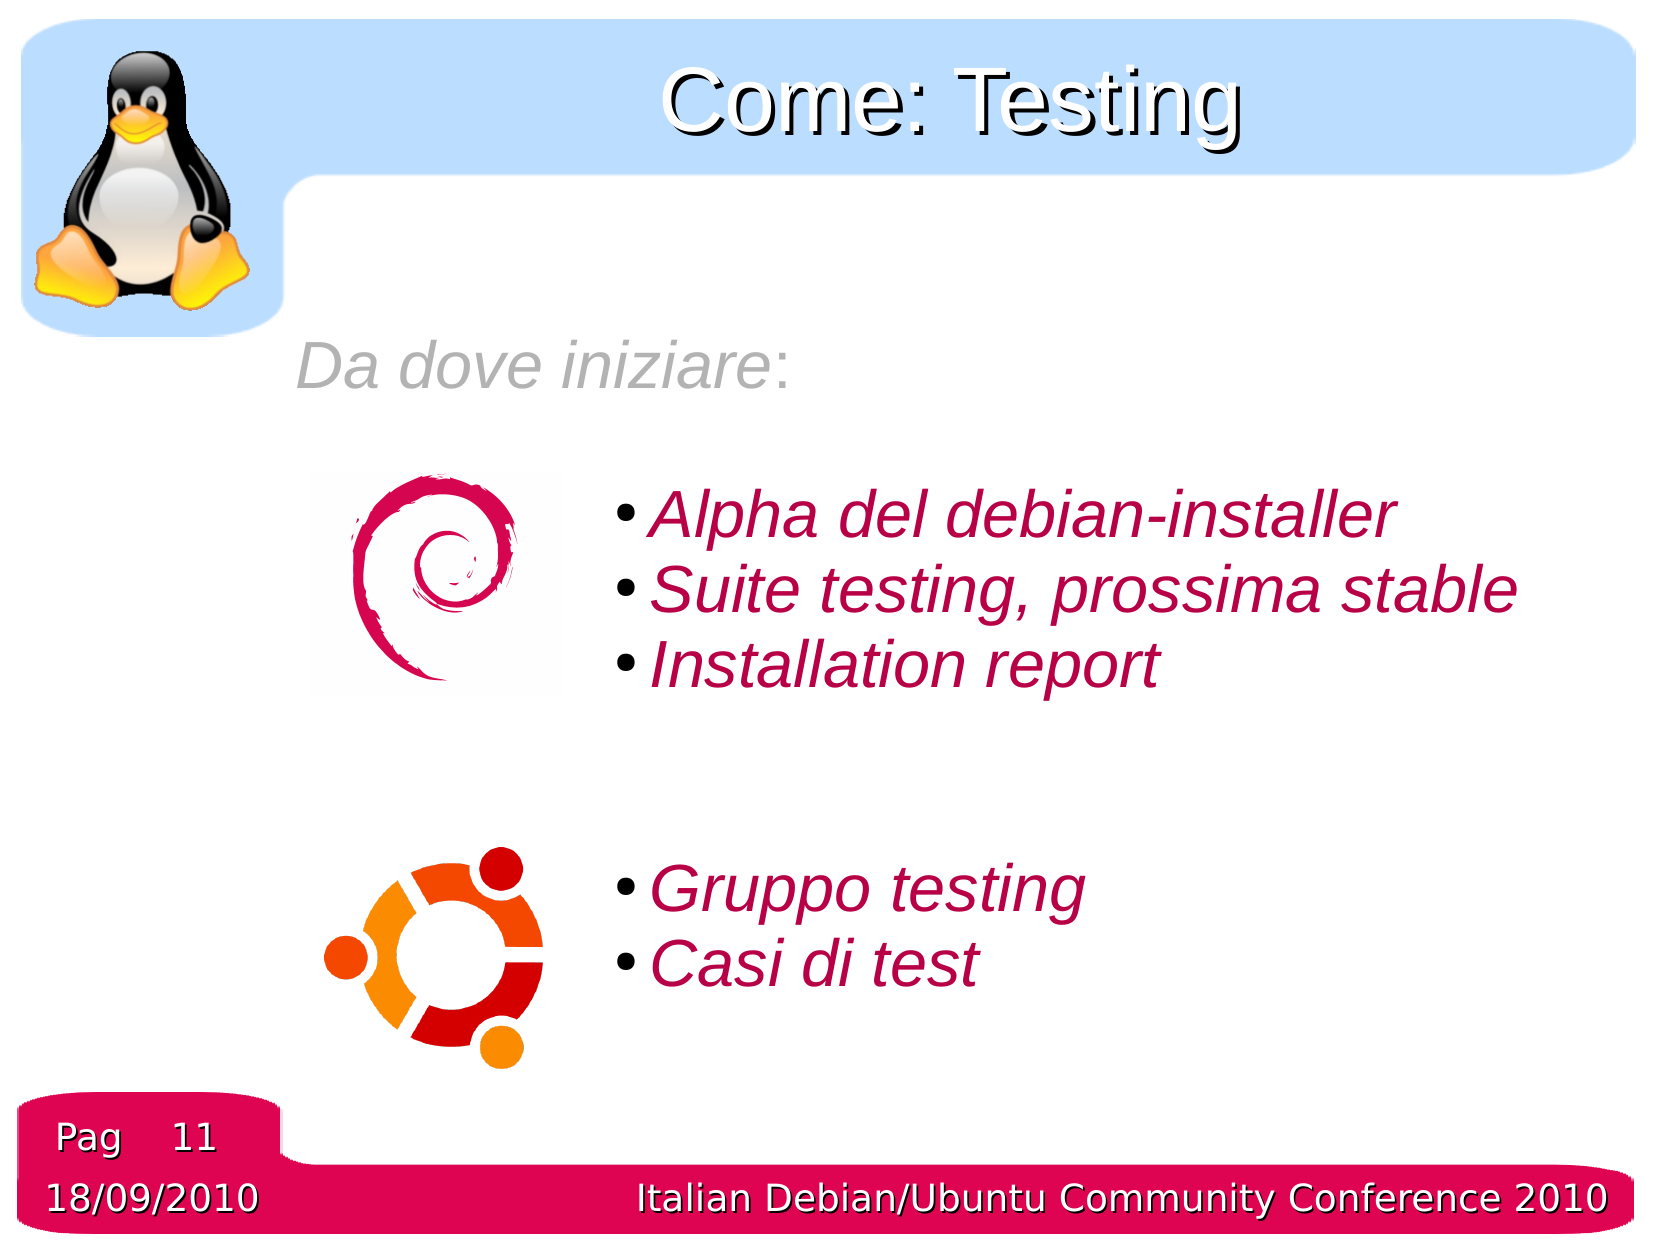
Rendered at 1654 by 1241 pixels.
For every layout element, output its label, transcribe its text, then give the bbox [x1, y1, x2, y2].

text_box Italian Debian/Ubuntu Community Conference 2010 [621, 1169, 1625, 1241]
picture [324, 847, 544, 1069]
text_box 18/09/2010 [29, 1169, 284, 1241]
picture [310, 472, 562, 695]
text_box Pag <numero> [41, 1108, 394, 1182]
picture [21, 19, 1636, 337]
title Come: Testing [265, 3, 1636, 196]
subtitle Da dove iniziare: Alpha del debian-installer Suite testing, prossima stable Installation report Gruppo testing Casi di test [295, 206, 1625, 1123]
picture [17, 1092, 295, 1234]
picture [284, 1092, 1634, 1234]
